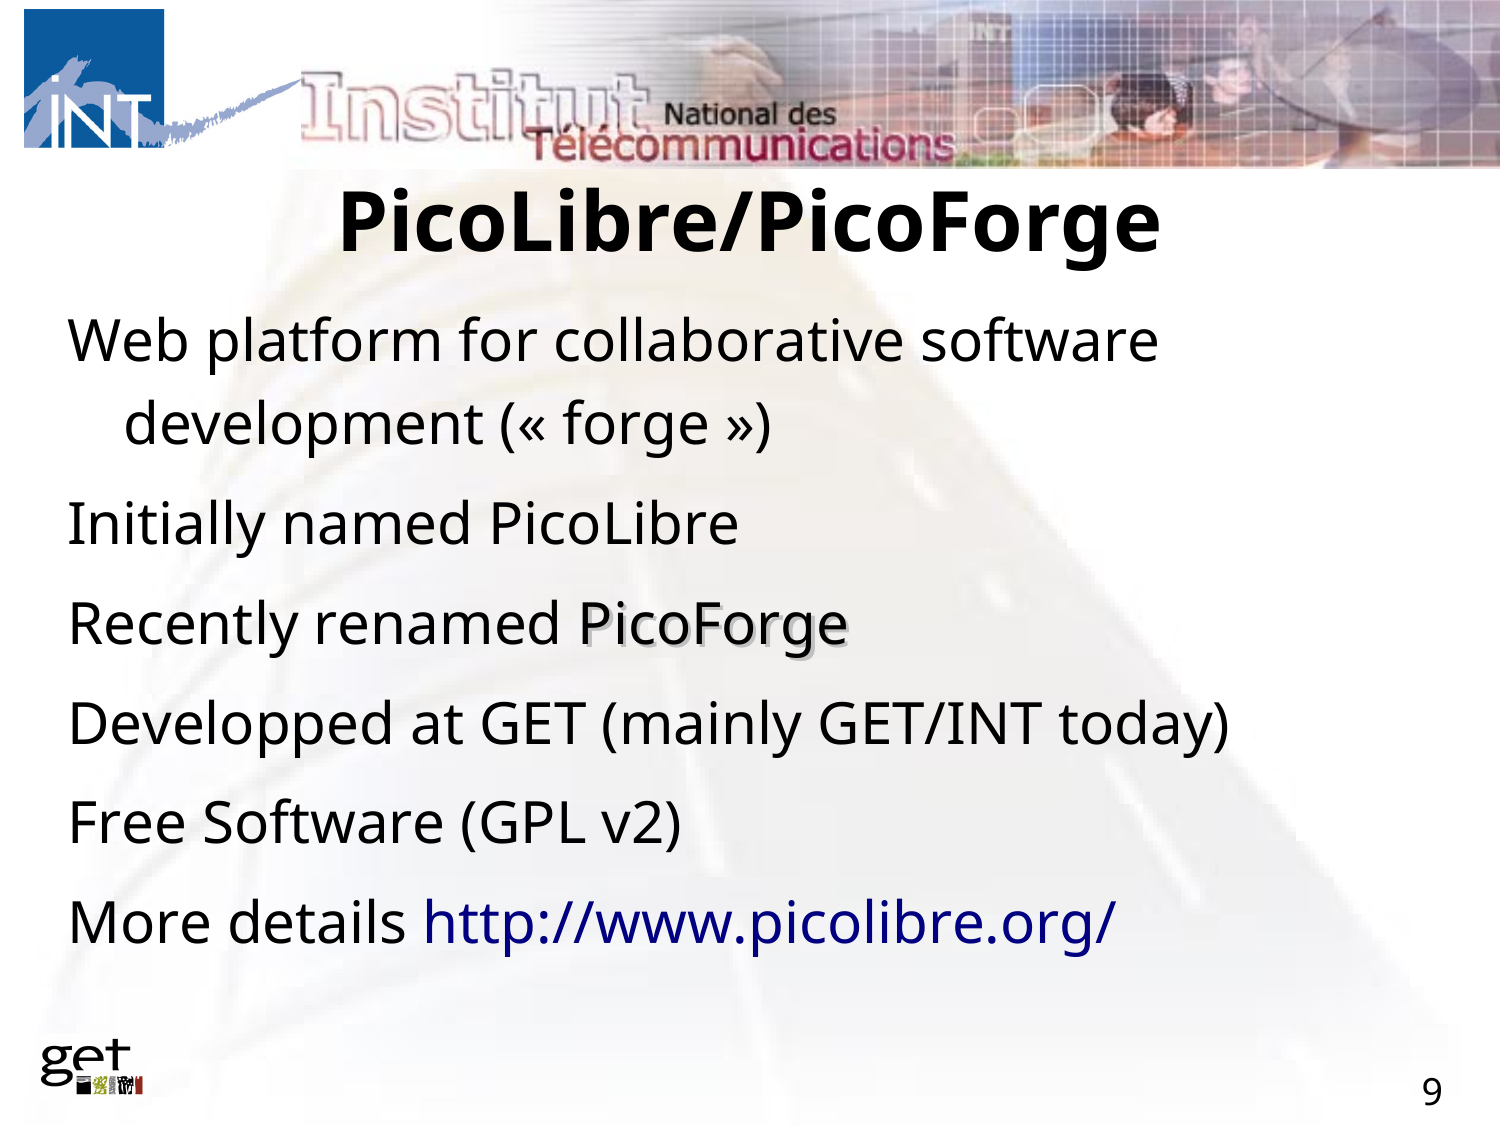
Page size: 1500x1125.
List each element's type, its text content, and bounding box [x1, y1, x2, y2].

title PicoLibre/PicoForge [75, 156, 1425, 276]
list Web platform for collaborative software development (« forge ») Initially named PicoLibre Recently renamed PicoForge Developped at GET (mainly GET/INT today) Free Software (GPL v2) More details http://www.picolibre.org/ [67, 295, 1418, 973]
picture [0, 0, 1500, 1125]
